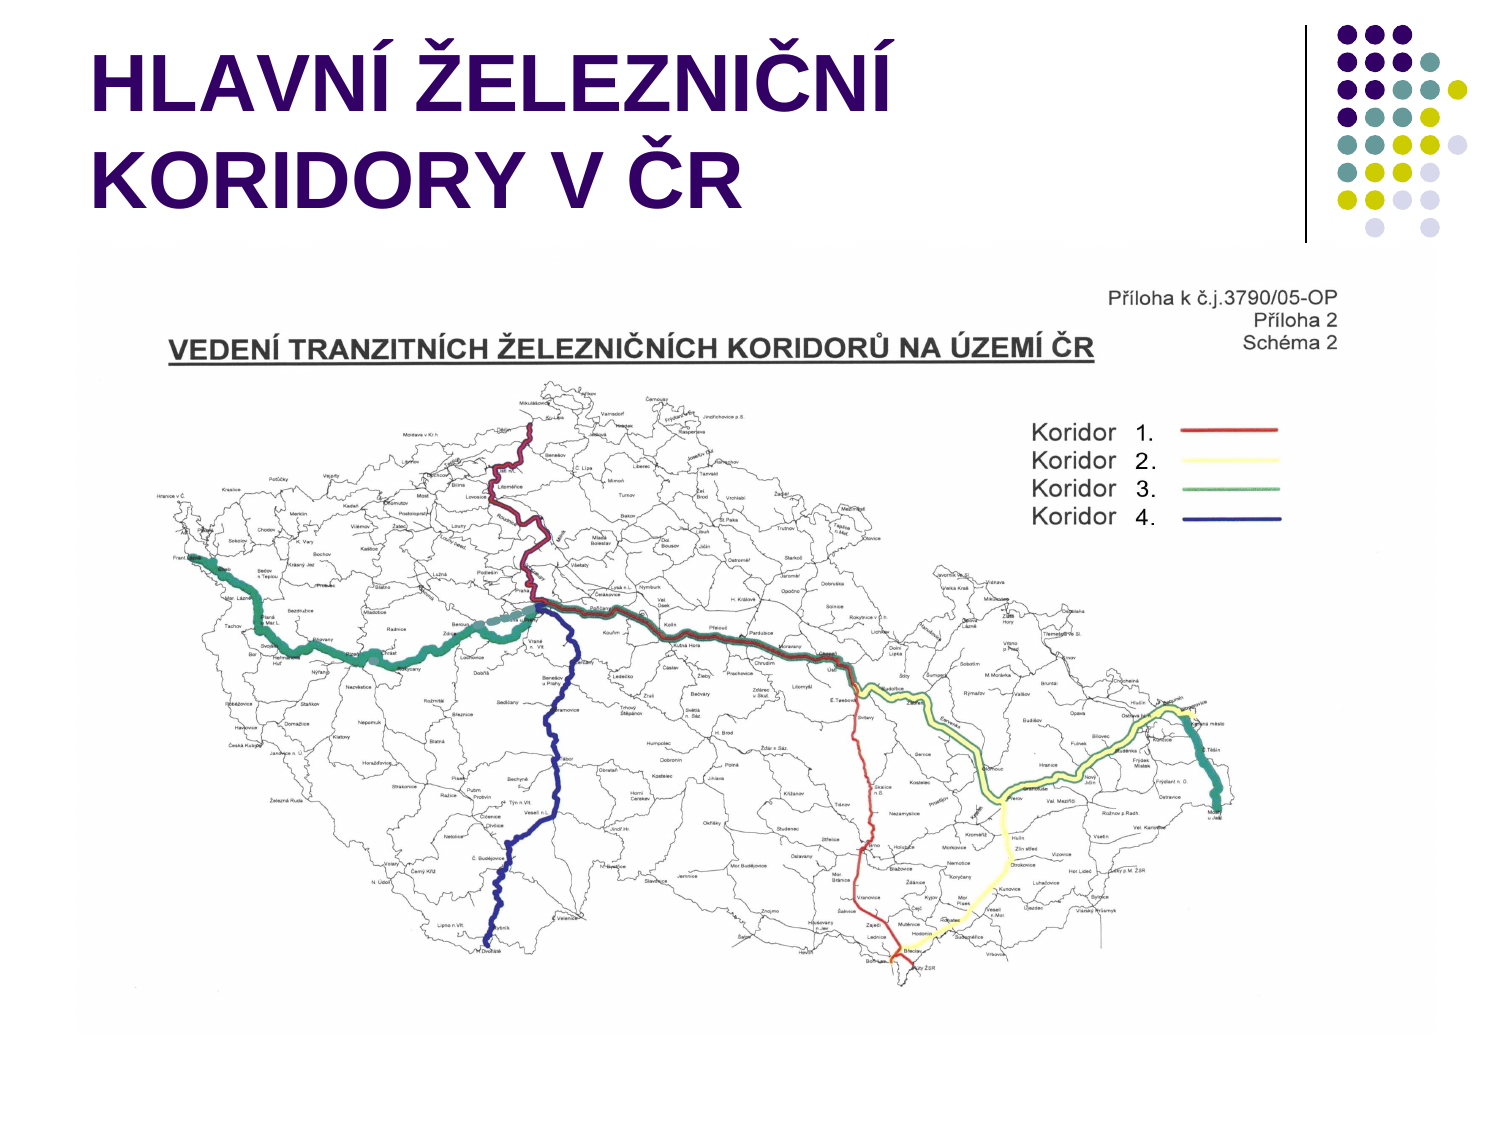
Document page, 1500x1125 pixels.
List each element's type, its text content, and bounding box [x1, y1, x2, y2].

picture [76, 243, 1436, 1035]
title HLAVNÍ ŽELEZNIČNÍ KORIDORY V ČR [74, 20, 1313, 233]
